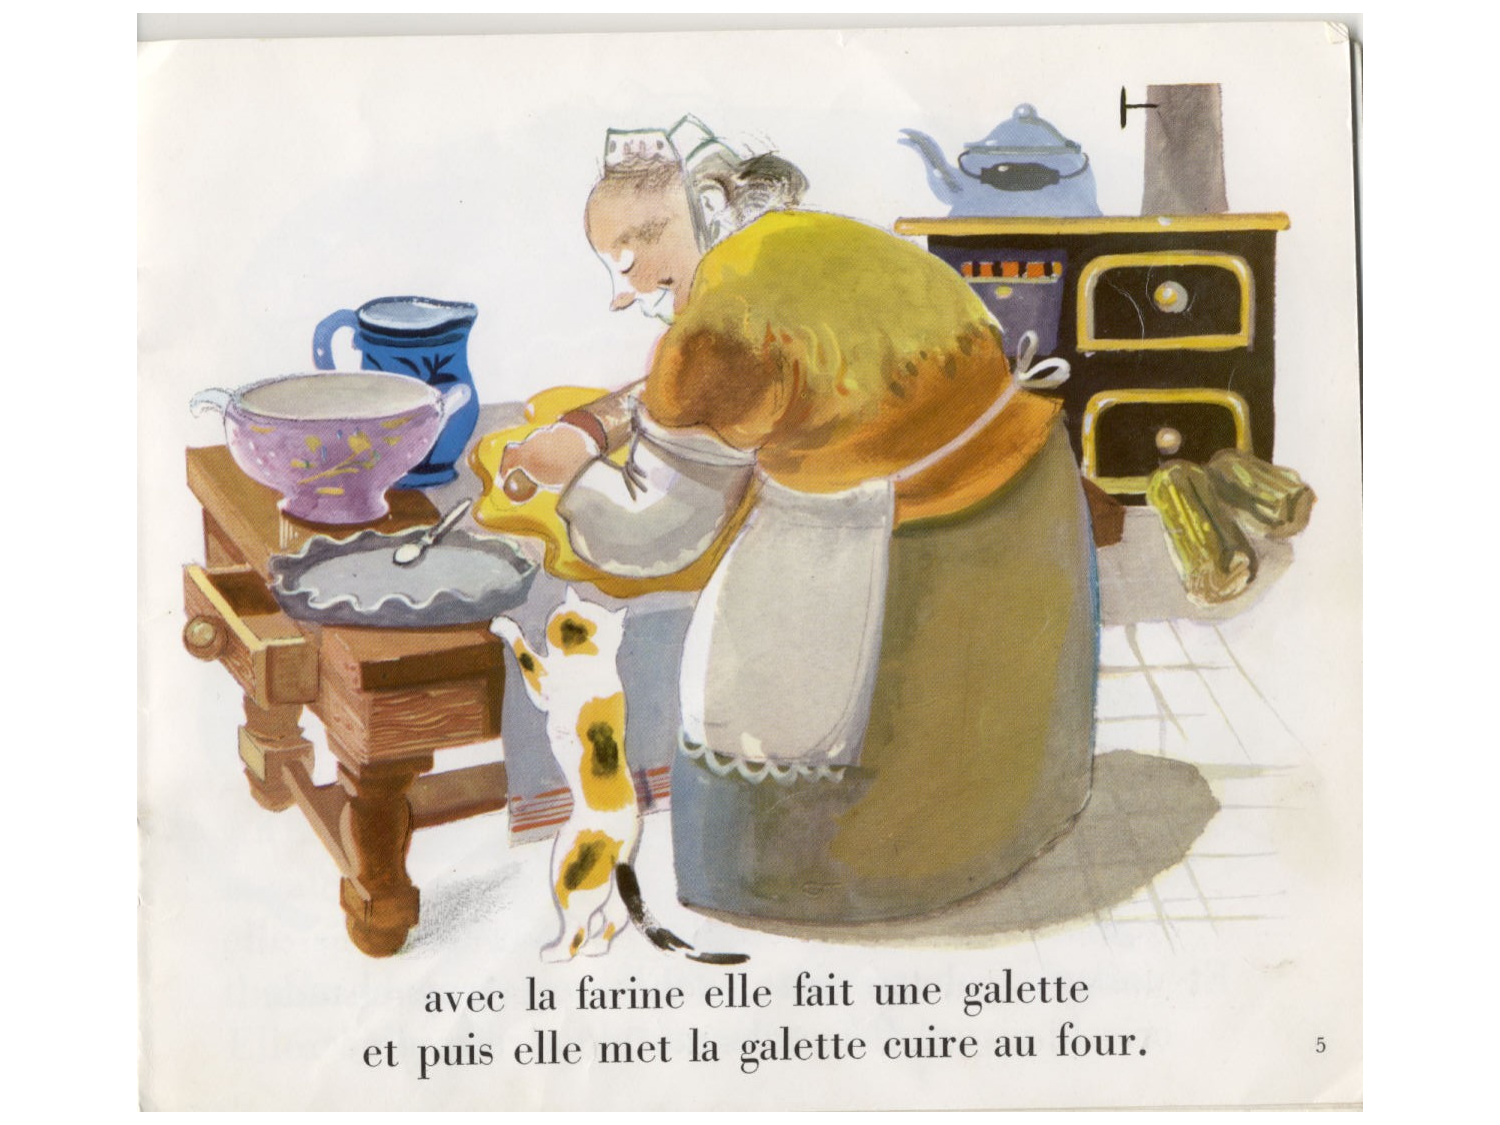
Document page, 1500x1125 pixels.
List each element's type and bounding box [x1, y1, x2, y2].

picture [137, 13, 1363, 1112]
